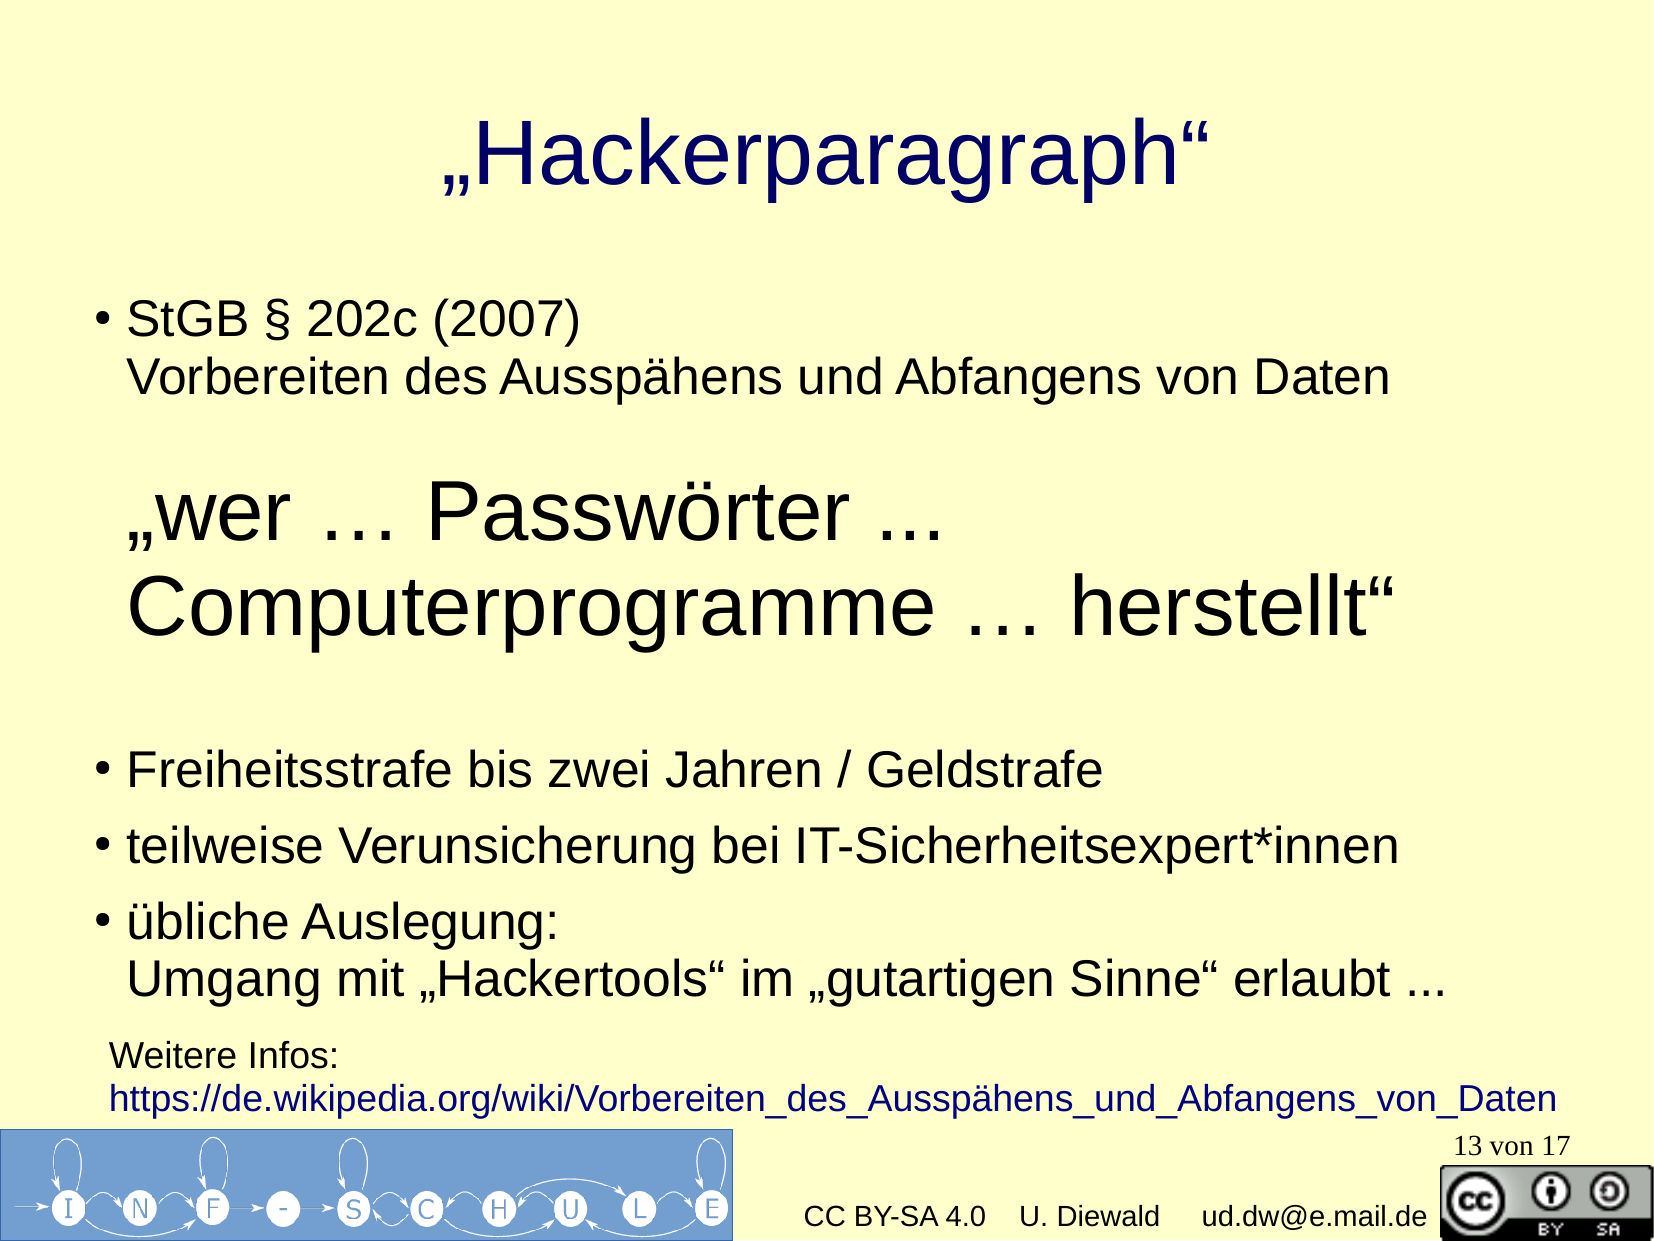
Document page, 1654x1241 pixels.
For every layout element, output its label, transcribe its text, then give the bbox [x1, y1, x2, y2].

picture [11, 1133, 733, 1240]
list StGB § 202c (2007) Vorbereiten des Ausspähens und Abfangens von Daten „wer … Passwörter ... Computerprogramme … herstellt“ Freiheitsstrafe bis zwei Jahren / Geldstrafe teilweise Verunsicherung bei IT-Sicherheitsexpert*innen übliche Auslegung: Umgang mit „Hackertools“ im „gutartigen Sinne“ erlaubt ... [82, 290, 1571, 1010]
text_box Weitere Infos: https://de.wikipedia.org/wiki/Vorbereiten_des_Ausspähens_und_Abfangens_von_Daten [94, 1027, 1571, 1127]
picture [1440, 1165, 1654, 1241]
title „Hackerparagraph“ [82, 49, 1571, 257]
